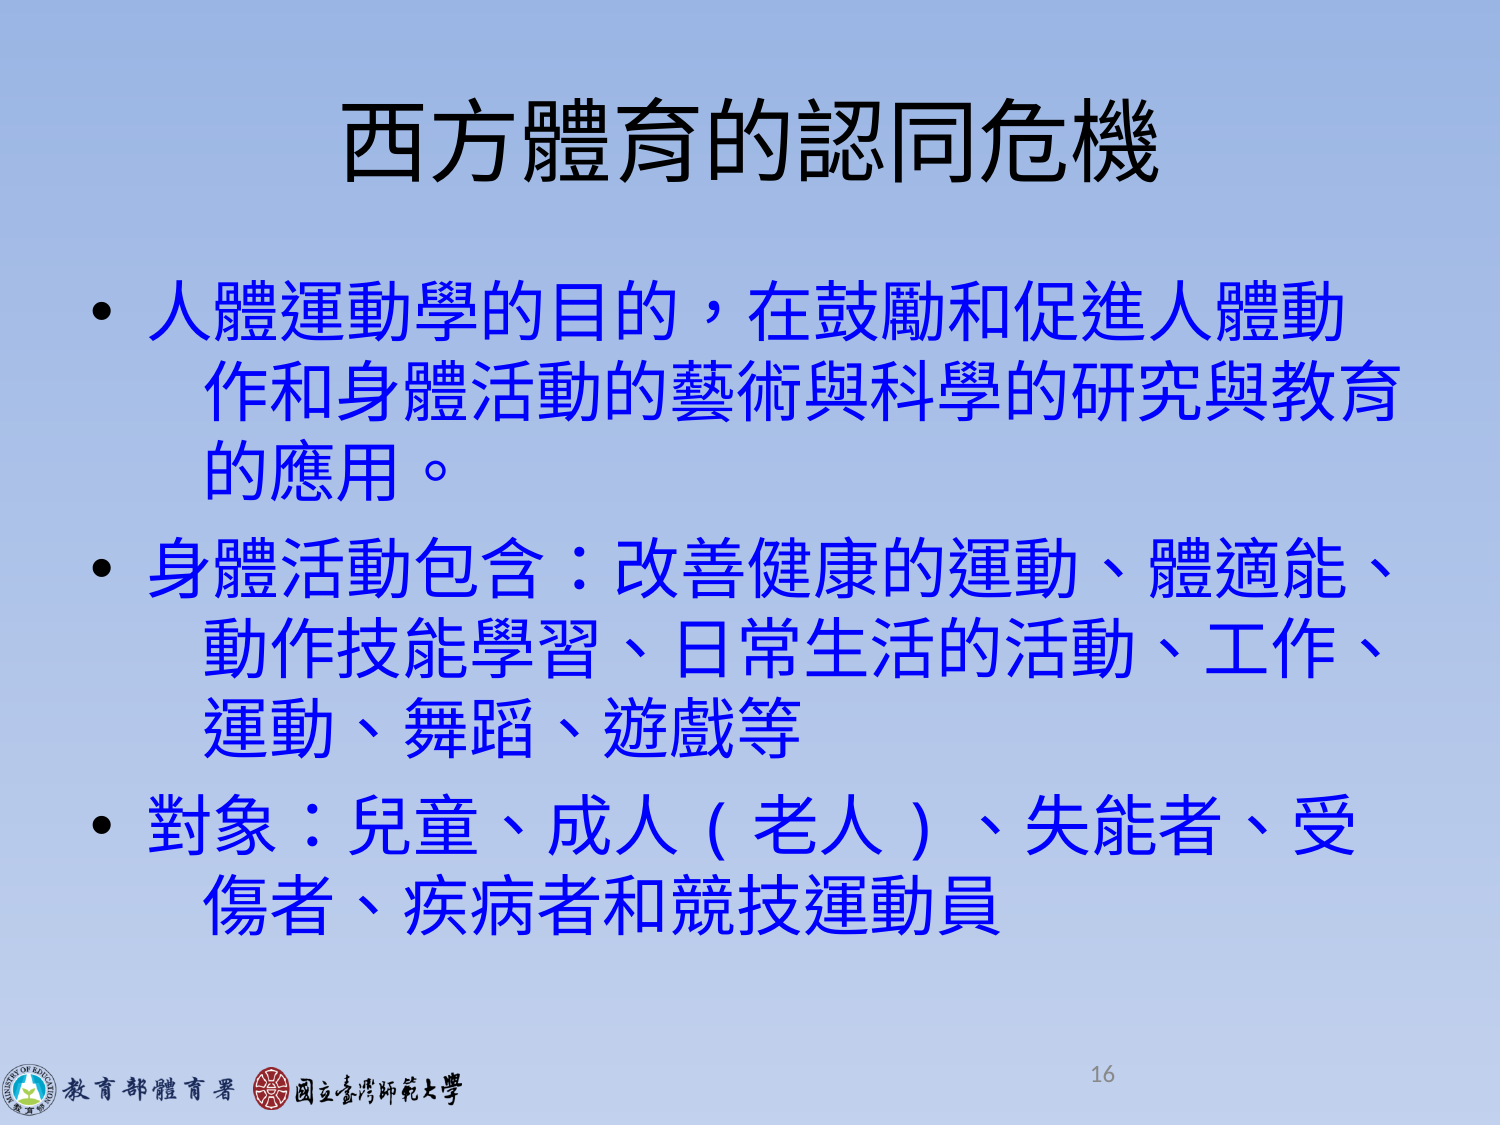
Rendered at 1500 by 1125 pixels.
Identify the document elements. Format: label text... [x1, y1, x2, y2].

text_box [1074, 1042, 1426, 1103]
title 西方體育的認同危機 [75, 45, 1426, 233]
list 人體運動學的目的，在鼓勵和促進人體動作和身體活動的藝術與科學的研究與教育的應用。 身體活動包含：改善健康的運動、體適能、動作技能學習、日常生活的活動、工作、運動、舞蹈、遊戲等 對象：兒童、成人(老人)、失能者、受傷者、疾病者和競技運動員 [75, 262, 1426, 1005]
